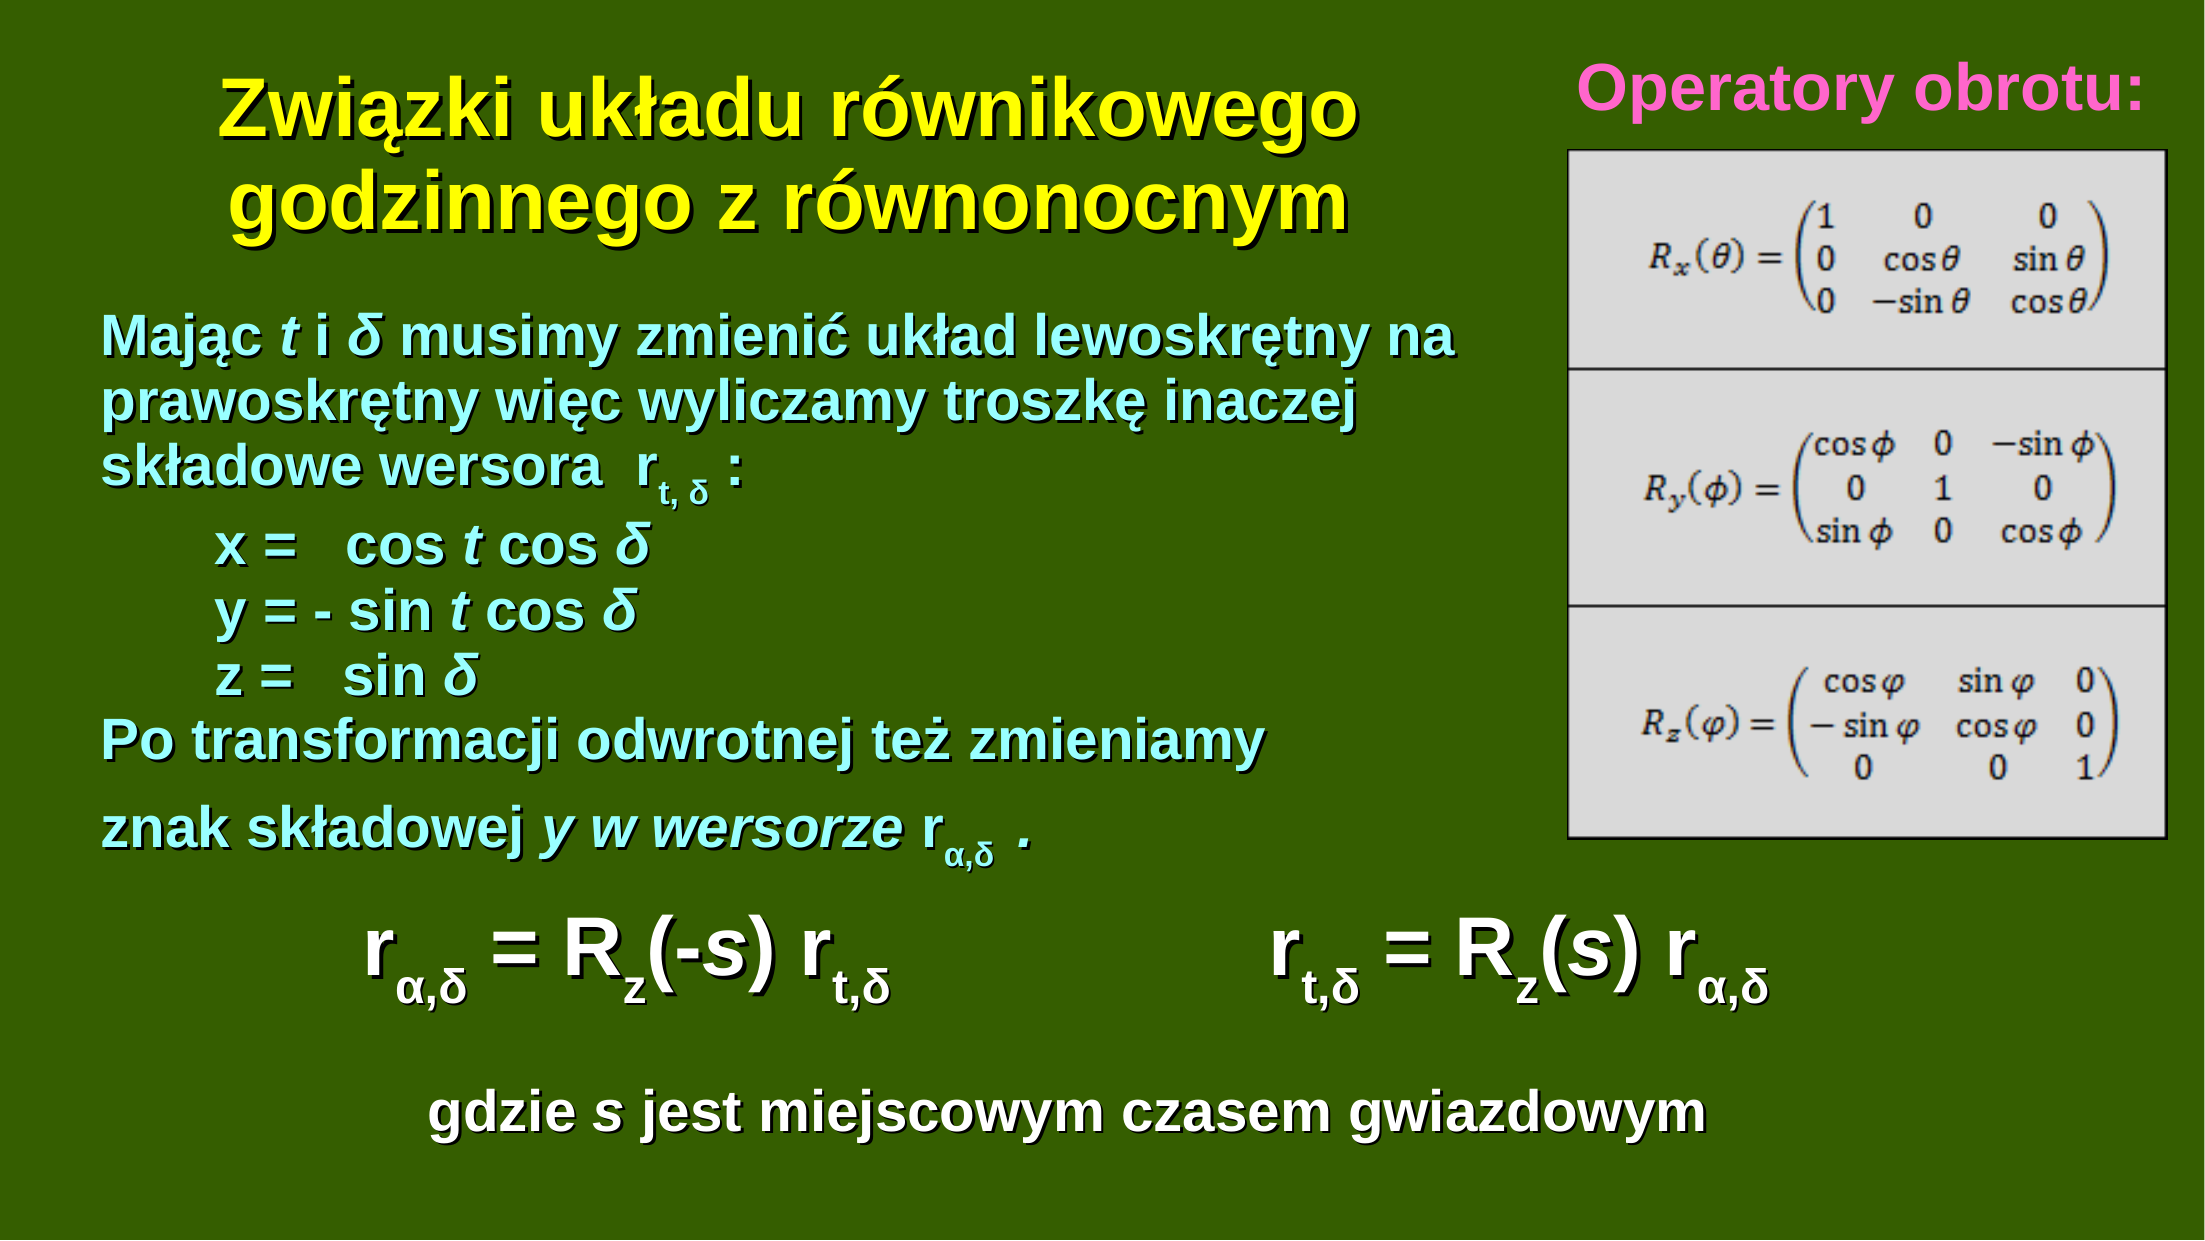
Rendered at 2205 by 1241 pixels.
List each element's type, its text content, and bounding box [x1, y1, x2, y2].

text_box Mając t i δ musimy zmienić układ lewoskrętny na prawoskrętny więc wyliczamy troszkę inaczej składowe wersora rt, δ : x = cos t cos δ y = - sin t cos δ z = sin δ Po transformacji odwrotnej też zmieniamy znak składowej y w wersorze rα,δ . [85, 295, 1498, 882]
text_box rα,δ = Rz(-s) rt,δ rt,δ = Rz(s) rα,δ gdzie s jest miejscowym czasem gwiazdowym [347, 893, 1809, 1210]
title Związki układu równikowego godzinnego z równonocnym [40, 53, 1539, 256]
picture [1567, 149, 2168, 840]
text_box Operatory obrotu: [1561, 42, 2163, 133]
